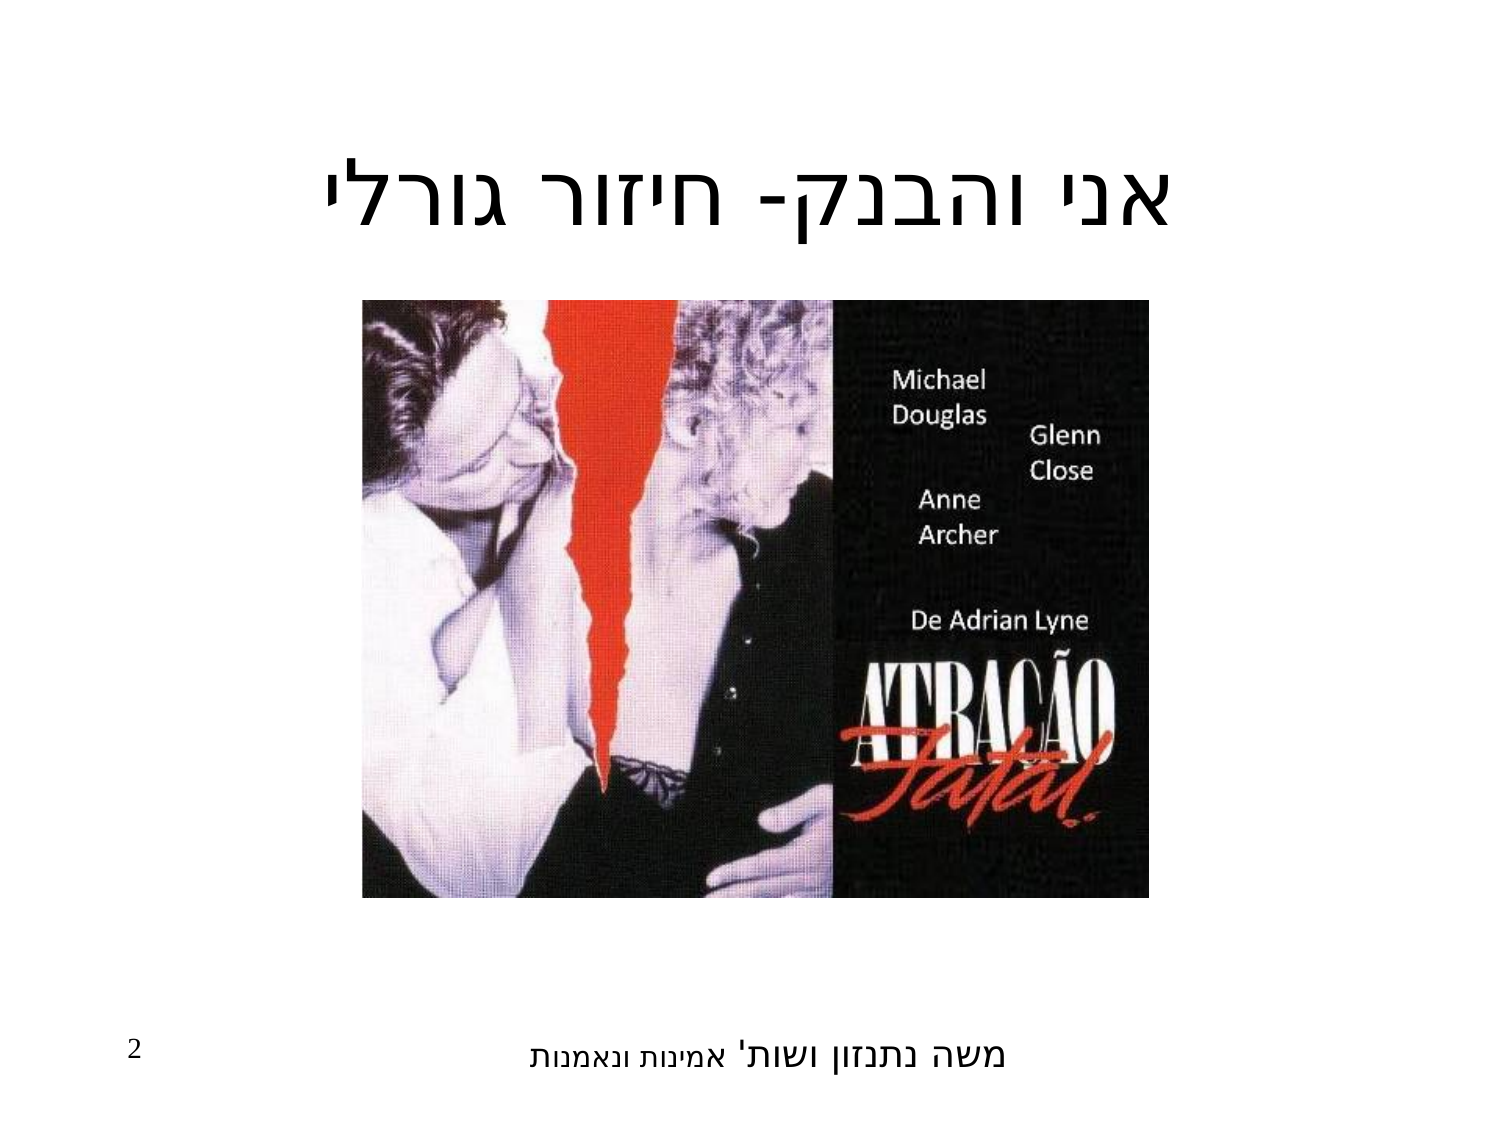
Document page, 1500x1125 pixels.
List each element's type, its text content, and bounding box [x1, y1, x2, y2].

picture [361, 300, 1149, 898]
title אני והבנק- חיזור גורלי [112, 99, 1388, 288]
